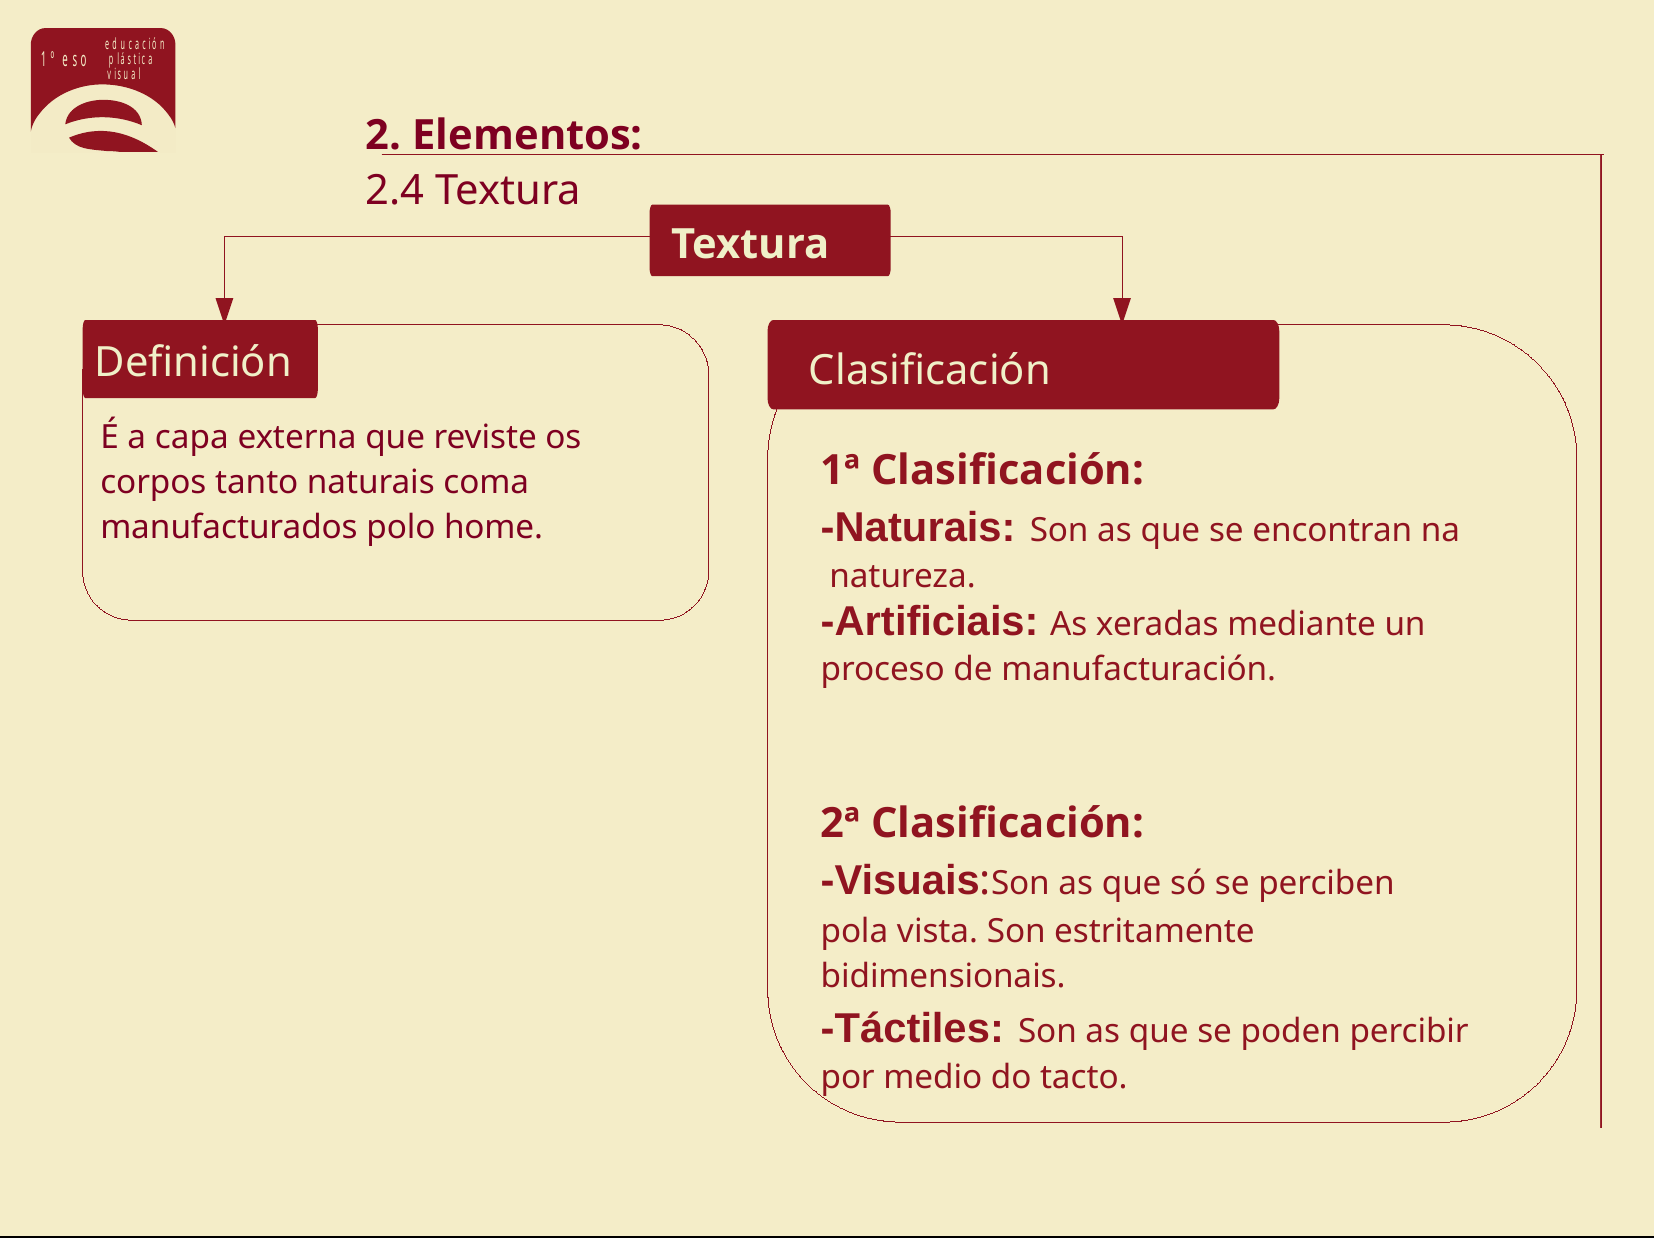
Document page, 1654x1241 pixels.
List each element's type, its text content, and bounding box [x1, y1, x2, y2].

subtitle [889, 1072, 897, 1086]
text_box Textura [671, 215, 898, 269]
subtitle [967, 1072, 977, 1086]
subtitle [826, 1072, 836, 1086]
subtitle [1016, 1072, 1026, 1086]
title É a capa externa que reviste os corpos tanto naturais coma manufacturados polo home. [100, 420, 686, 541]
title 2.4 Textura [265, 158, 827, 219]
subtitle [59, 266, 1548, 1086]
text_box 1ª Clasificación: -Naturais: Son as que se encontran na natureza. -Artificiais: As xeradas mediante un proceso de manufacturación. 2ª Clasificación: -Visuais:Son as que só se perciben pola vista. Son estritamente bidimensionais. -Táctiles: Son as que se poden percibir por medio do tacto. [805, 432, 1519, 1053]
subtitle [995, 1072, 1005, 1086]
subtitle [900, 1072, 909, 1086]
text_box Definición [94, 330, 308, 390]
subtitle [1103, 1072, 1113, 1086]
subtitle [1056, 1079, 1064, 1086]
subtitle [919, 1072, 928, 1077]
text_box Clasificación [809, 342, 1298, 396]
picture [0, 0, 1654, 1241]
title 2. Elementos: [265, 59, 1571, 134]
subtitle [846, 1072, 856, 1086]
subtitle [938, 1072, 948, 1086]
